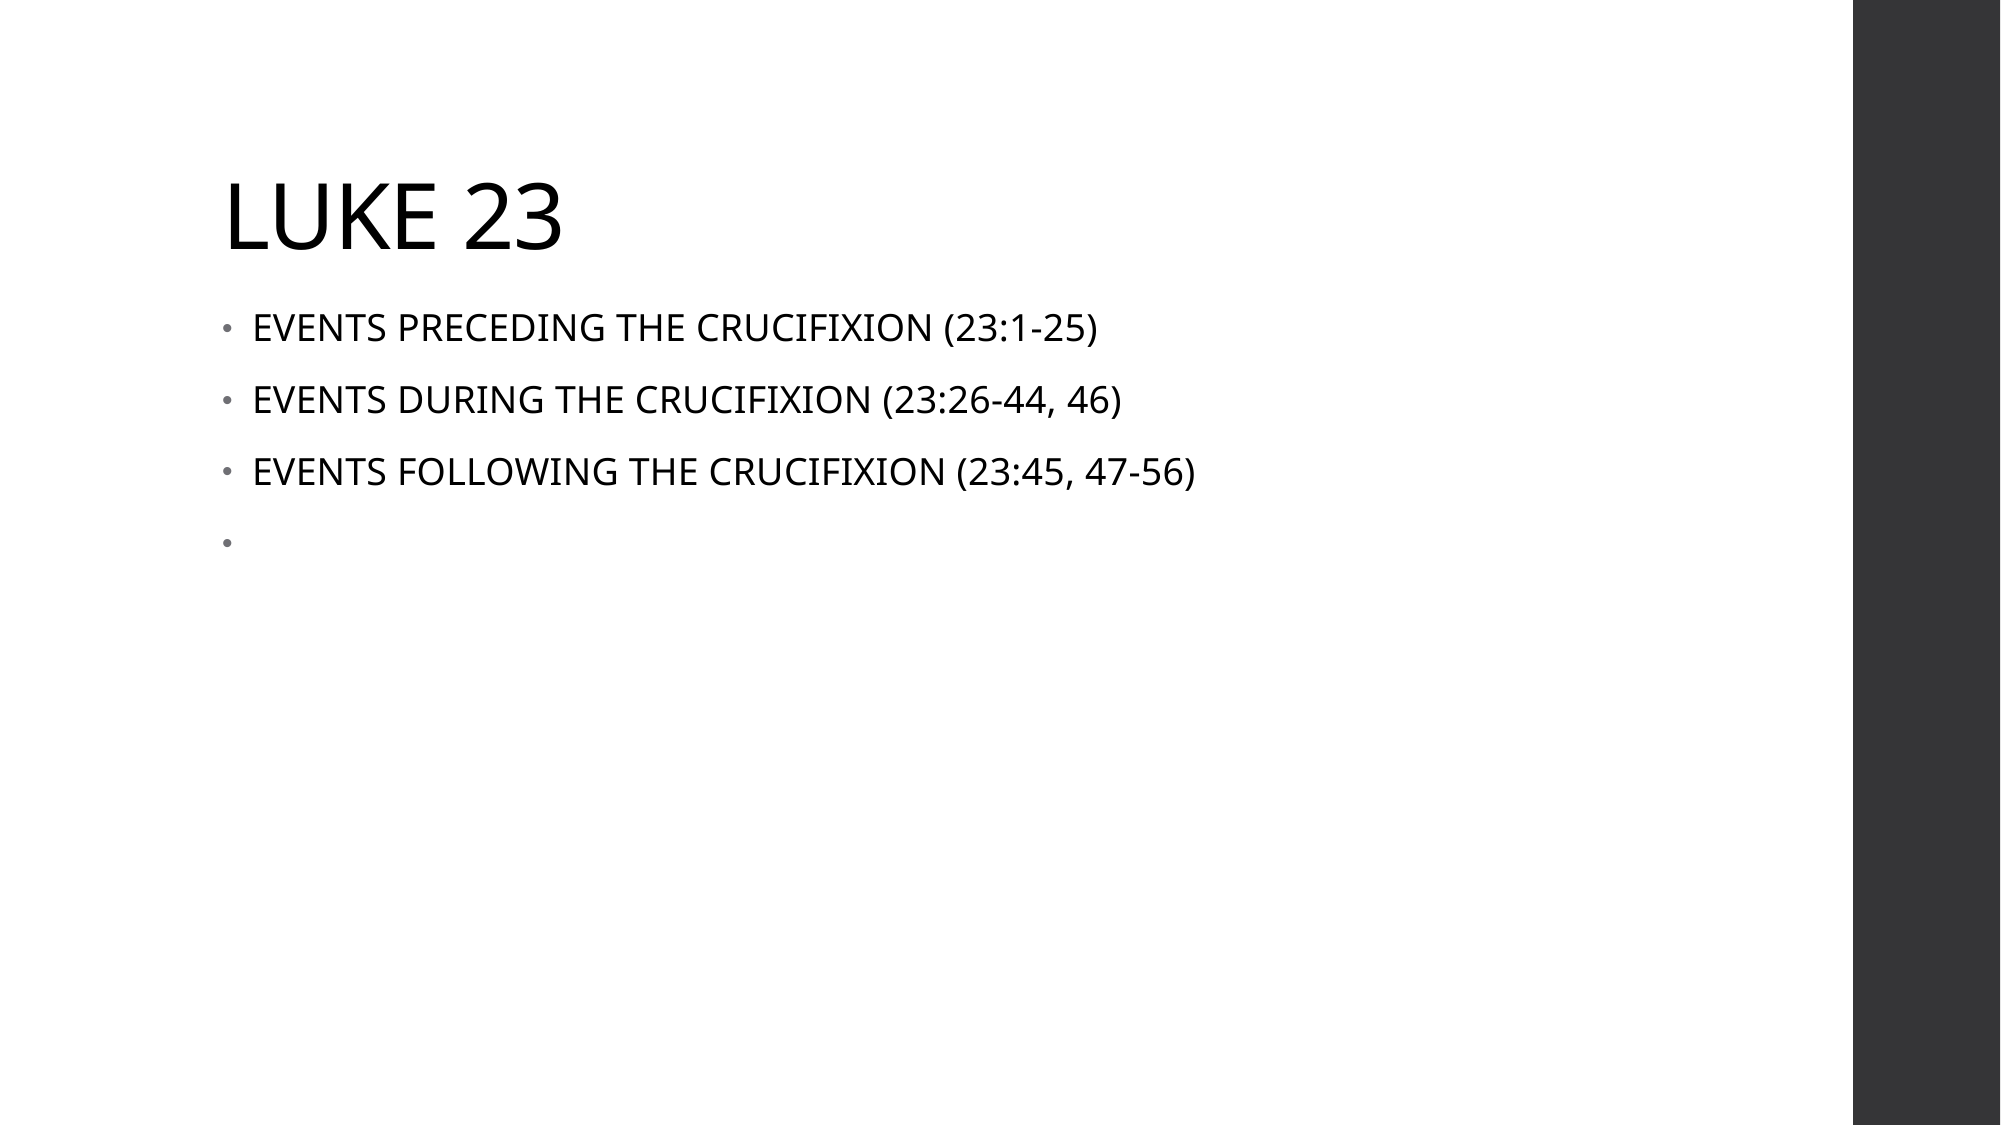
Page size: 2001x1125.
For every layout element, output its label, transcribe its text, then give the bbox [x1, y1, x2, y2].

title LUKE 23 [206, 60, 1797, 278]
list EVENTS PRECEDING THE CRUCIFIXION (23:1-25) EVENTS DURING THE CRUCIFIXION (23:26-44, 46) EVENTS FOLLOWING THE CRUCIFIXION (23:45, 47-56) [206, 299, 1617, 1014]
